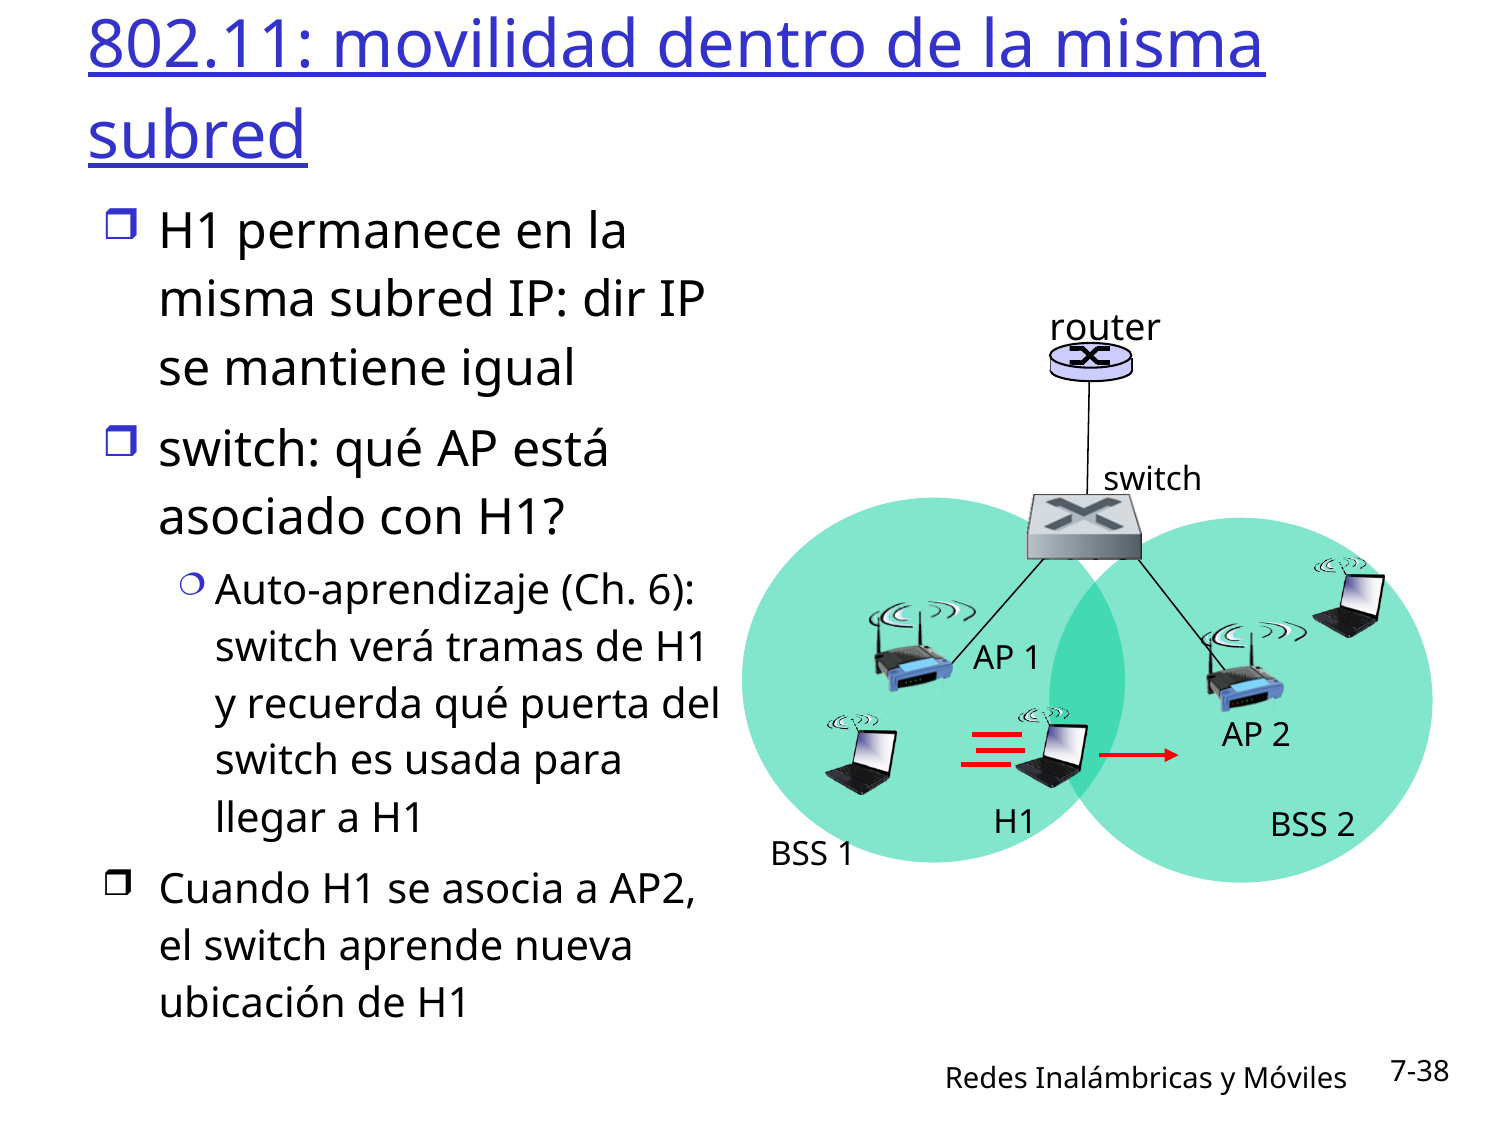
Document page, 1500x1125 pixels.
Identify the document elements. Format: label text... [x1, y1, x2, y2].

title 802.11: movilidad dentro de la misma subred [87, 8, 1426, 165]
list H1 permanece en la misma subred IP: dir IP se mantiene igual switch: qué AP está asociado con H1? Auto-aprendizaje (Ch. 6): switch verá tramas de H1 y recuerda qué puerta del switch es usada para llegar a H1 Cuando H1 se asocia a AP2, el switch aprende nueva ubicación de H1 [87, 187, 751, 1013]
text_box H1 [978, 792, 1053, 849]
picture [825, 712, 897, 795]
text_box BSS 1 [755, 824, 871, 881]
picture [1026, 494, 1142, 560]
text_box AP 2 [1207, 705, 1306, 761]
picture [1312, 555, 1385, 638]
picture [1015, 705, 1088, 788]
text_box [751, 497, 1433, 883]
text_box BSS 2 [1255, 795, 1371, 851]
text_box switch [1088, 449, 1218, 505]
picture [1200, 620, 1307, 713]
text_box [953, 628, 958, 659]
picture [868, 599, 976, 693]
text_box AP 1 [958, 628, 1058, 684]
text_box router [1034, 294, 1176, 356]
text_box [1050, 356, 1132, 382]
